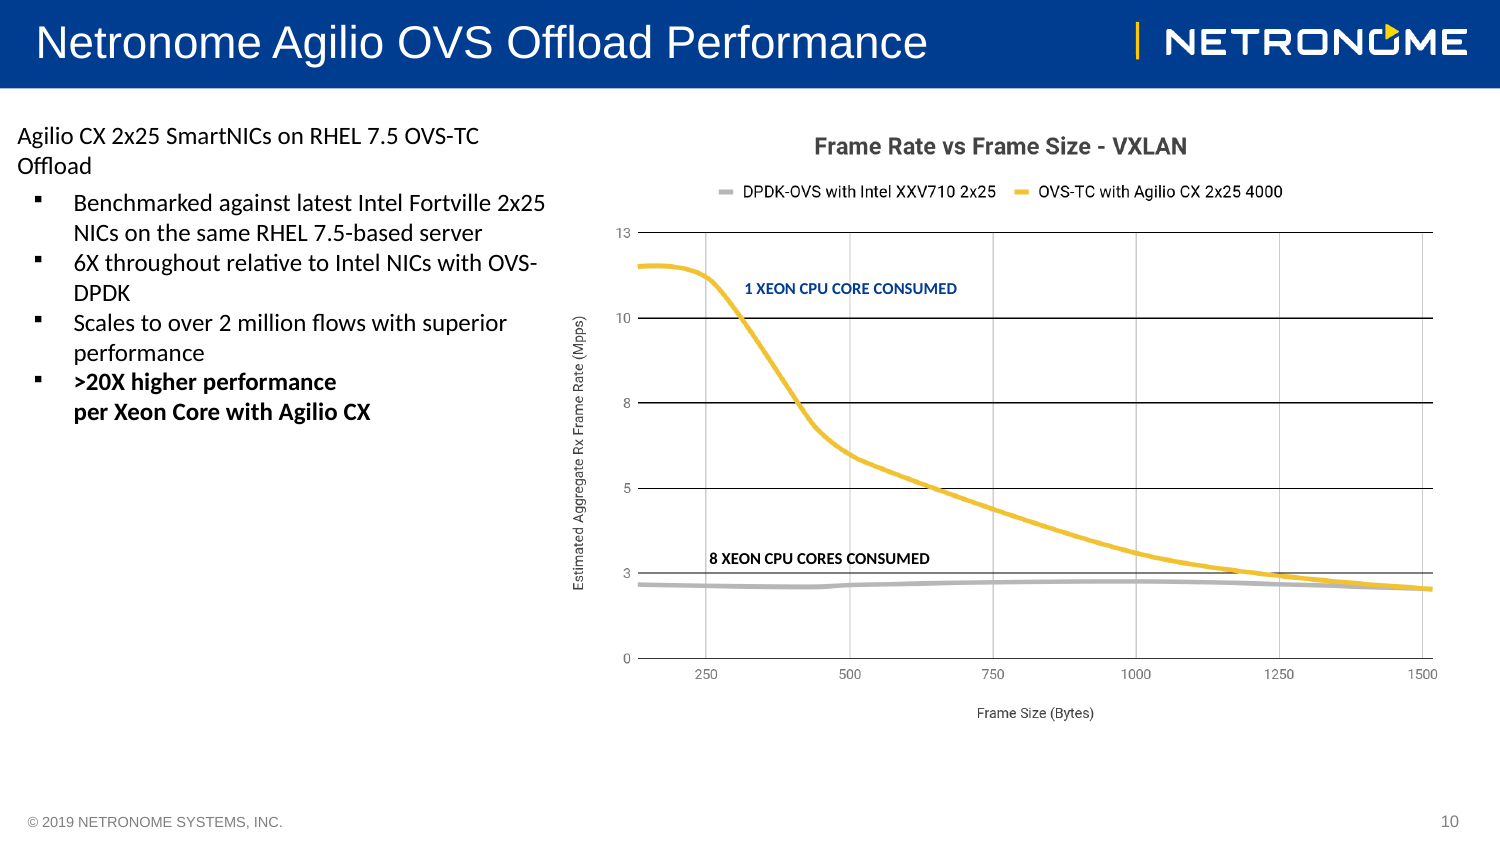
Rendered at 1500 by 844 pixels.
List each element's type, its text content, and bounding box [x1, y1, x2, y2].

text_box 1 XEON CPU CORE CONSUMED [733, 272, 995, 303]
picture [1162, 21, 1473, 62]
text_box 8 XEON CPU CORES CONSUMED [698, 542, 977, 573]
picture [536, 99, 1465, 754]
text_box Agilio CX 2x25 SmartNICs on RHEL 7.5 OVS-TC Offload Benchmarked against latest Intel Fortville 2x25 NICs on the same RHEL 7.5-based server 6X throughout relative to Intel NICs with OVS-DPDK Scales to over 2 million flows with superior performance >20X higher performance per Xeon Core with Agilio CX [6, 108, 572, 764]
title Netronome Agilio OVS Offload Performance [20, 1, 1116, 88]
